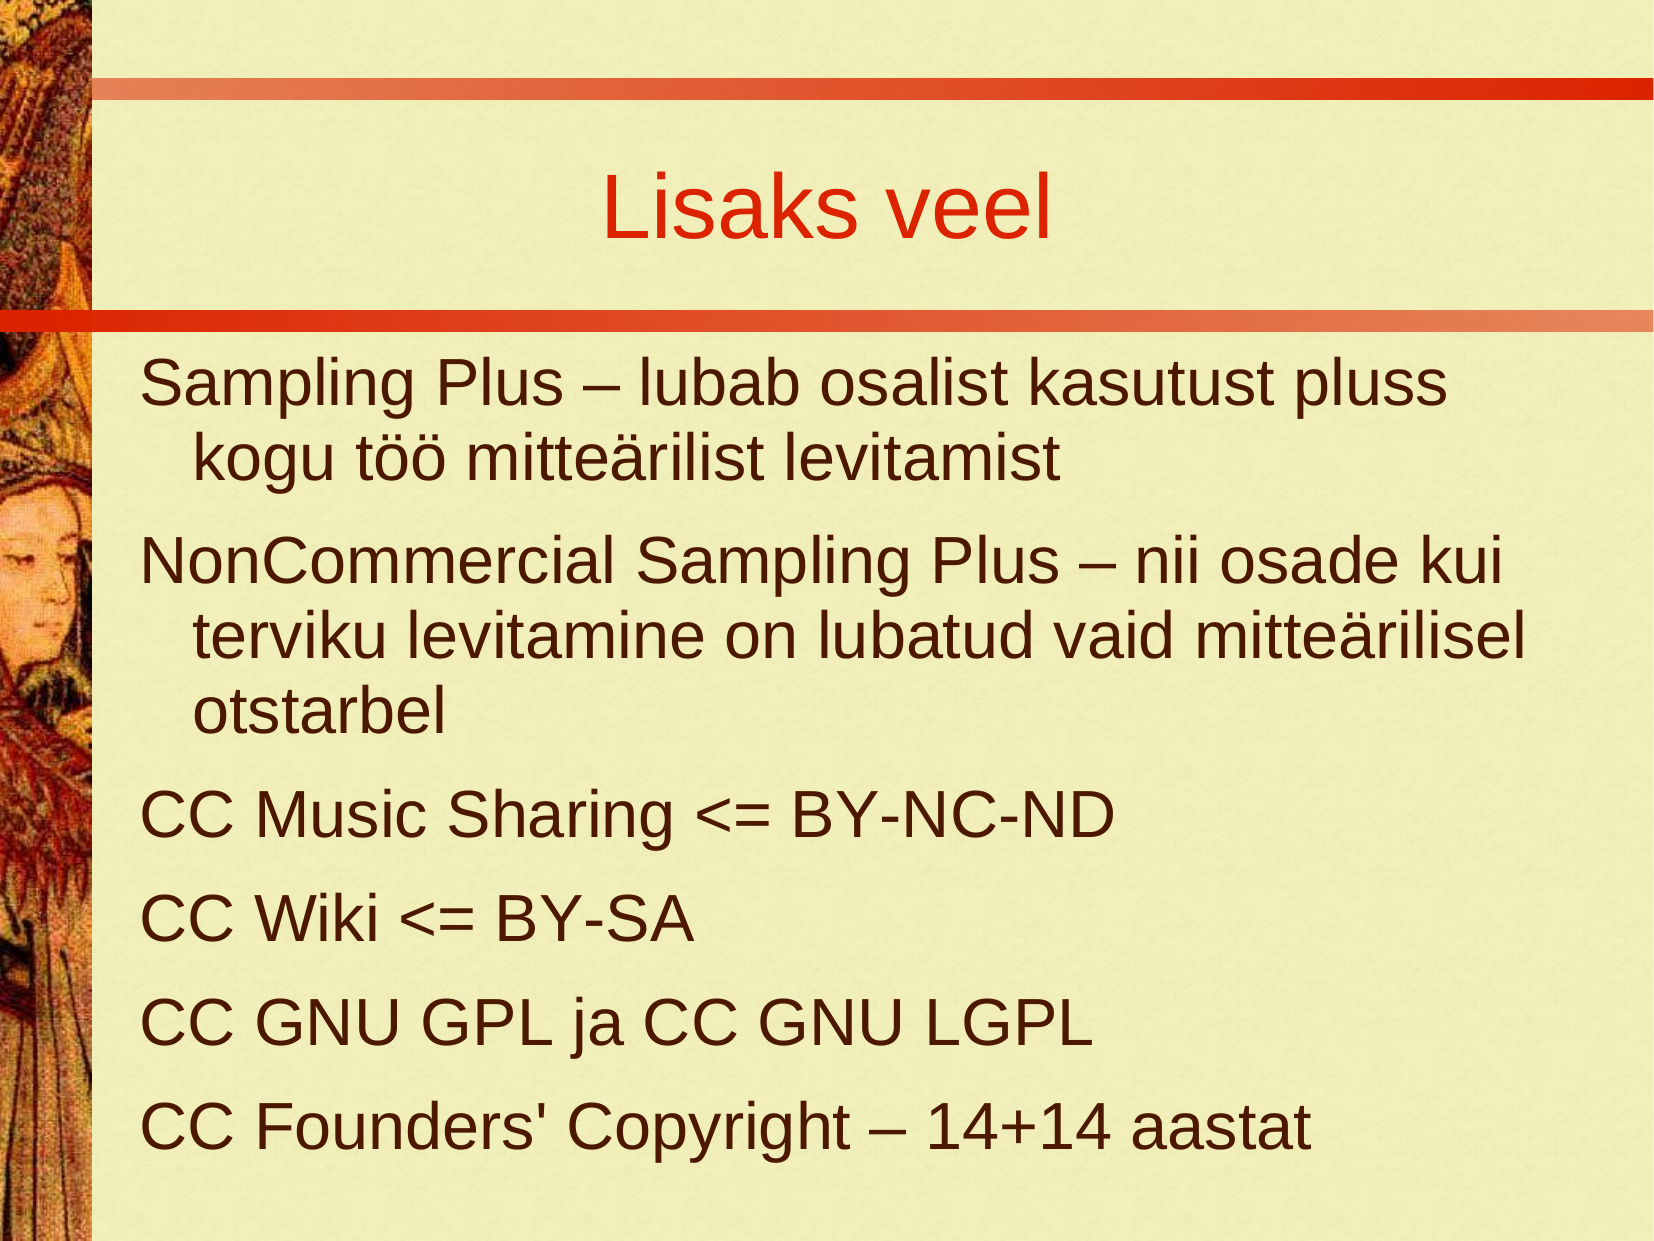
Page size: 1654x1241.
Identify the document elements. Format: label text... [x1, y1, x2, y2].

title Lisaks veel [121, 102, 1534, 311]
list Sampling Plus – lubab osalist kasutust pluss kogu töö mitteärilist levitamist NonCommercial Sampling Plus – nii osade kui terviku levitamine on lubatud vaid mitteärilisel otstarbel CC Music Sharing <= BY-NC-ND CC Wiki <= BY-SA CC GNU GPL ja CC GNU LGPL CC Founders' Copyright – 14+14 aastat [121, 344, 1533, 1165]
picture [0, 0, 1654, 310]
picture [0, 332, 1654, 1241]
